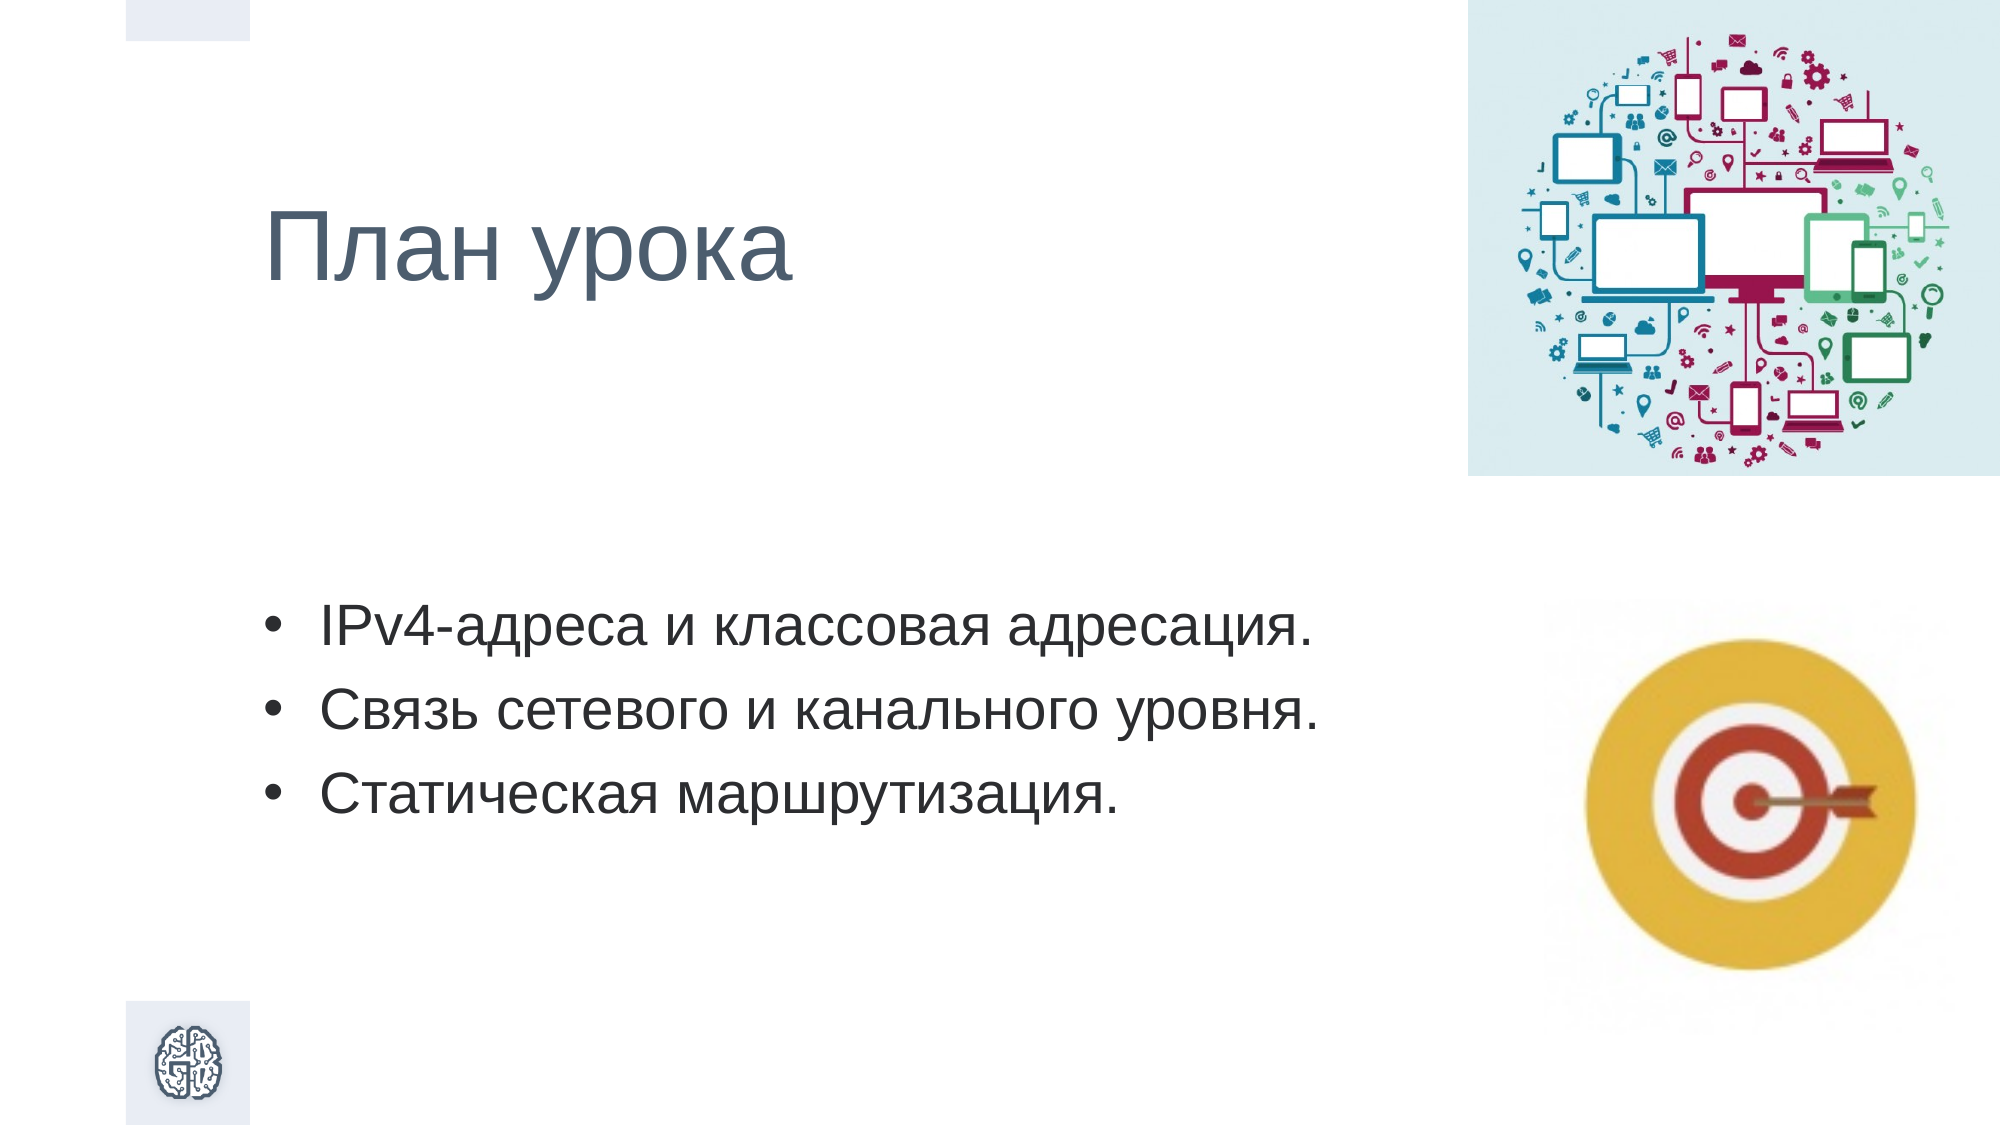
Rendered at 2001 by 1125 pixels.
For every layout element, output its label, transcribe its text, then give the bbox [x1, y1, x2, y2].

picture [1468, 0, 2000, 476]
picture [144, 1016, 232, 1110]
title План урока [248, 124, 1468, 372]
list IPv4-адреса и классовая адресация. Связь сетевого и канального уровня. Статическая маршрутизация. [248, 431, 1752, 990]
picture [1544, 599, 1960, 1035]
